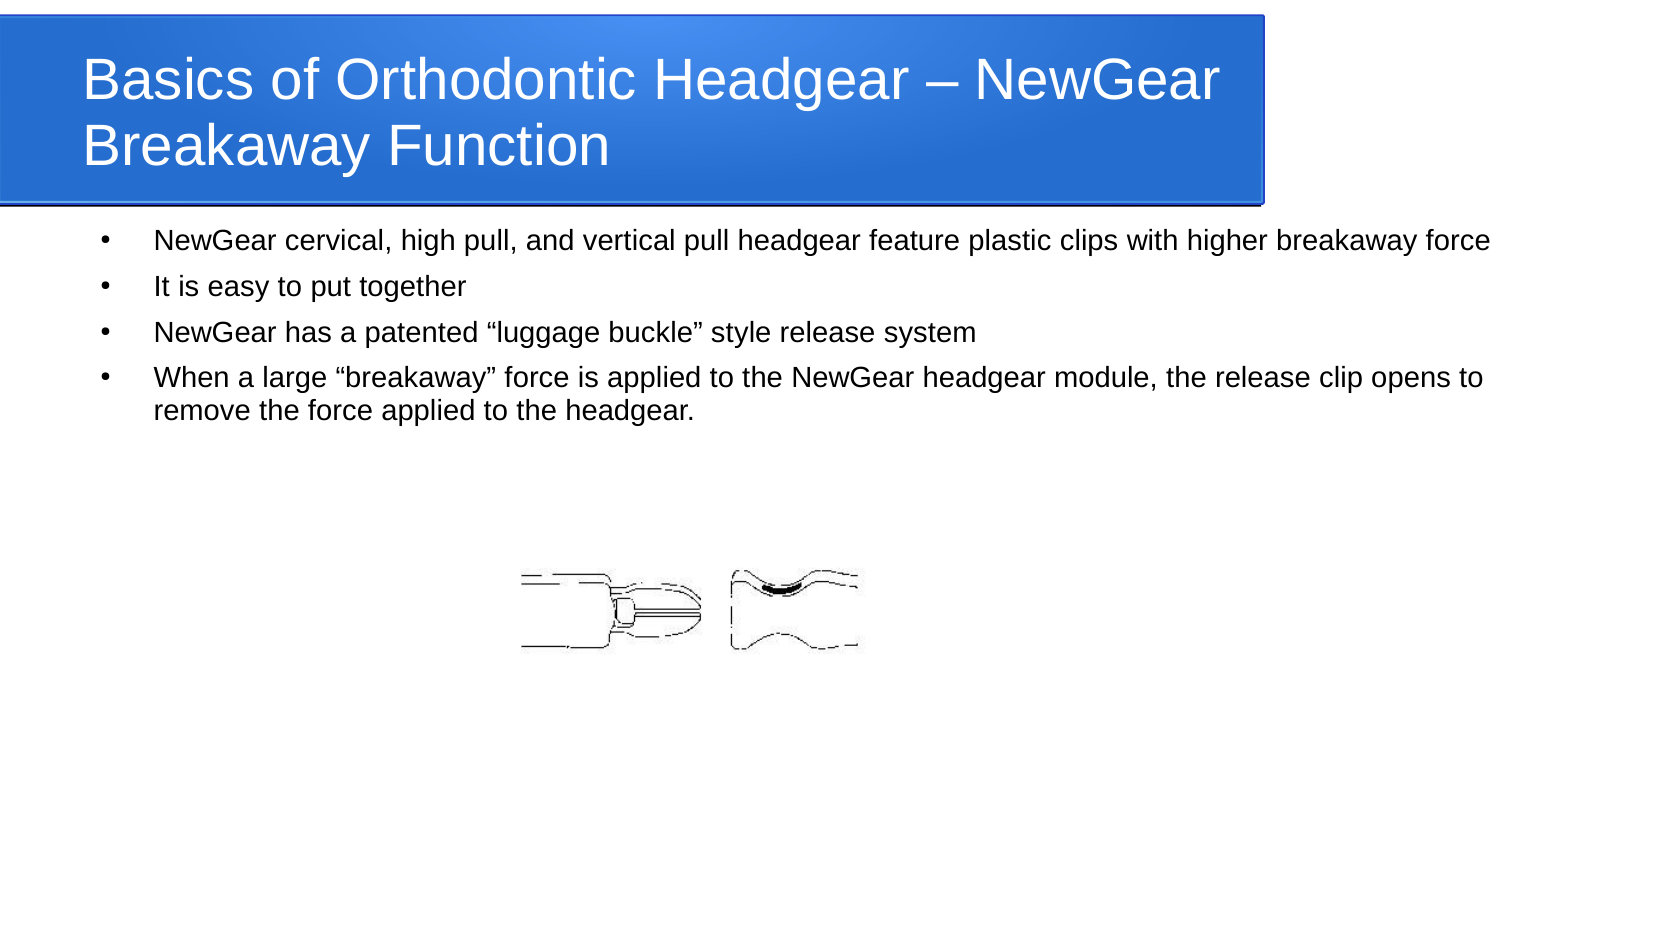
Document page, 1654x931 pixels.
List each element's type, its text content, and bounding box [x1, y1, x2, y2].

list NewGear cervical, high pull, and vertical pull headgear feature plastic clips with higher breakaway force It is easy to put together NewGear has a patented “luggage buckle” style release system When a large “breakaway” force is applied to the NewGear headgear module, the release clip opens to remove the force applied to the headgear. [82, 224, 1571, 764]
title Basics of Orthodontic Headgear – NewGear Breakaway Function [82, 35, 1235, 189]
picture [482, 491, 871, 700]
